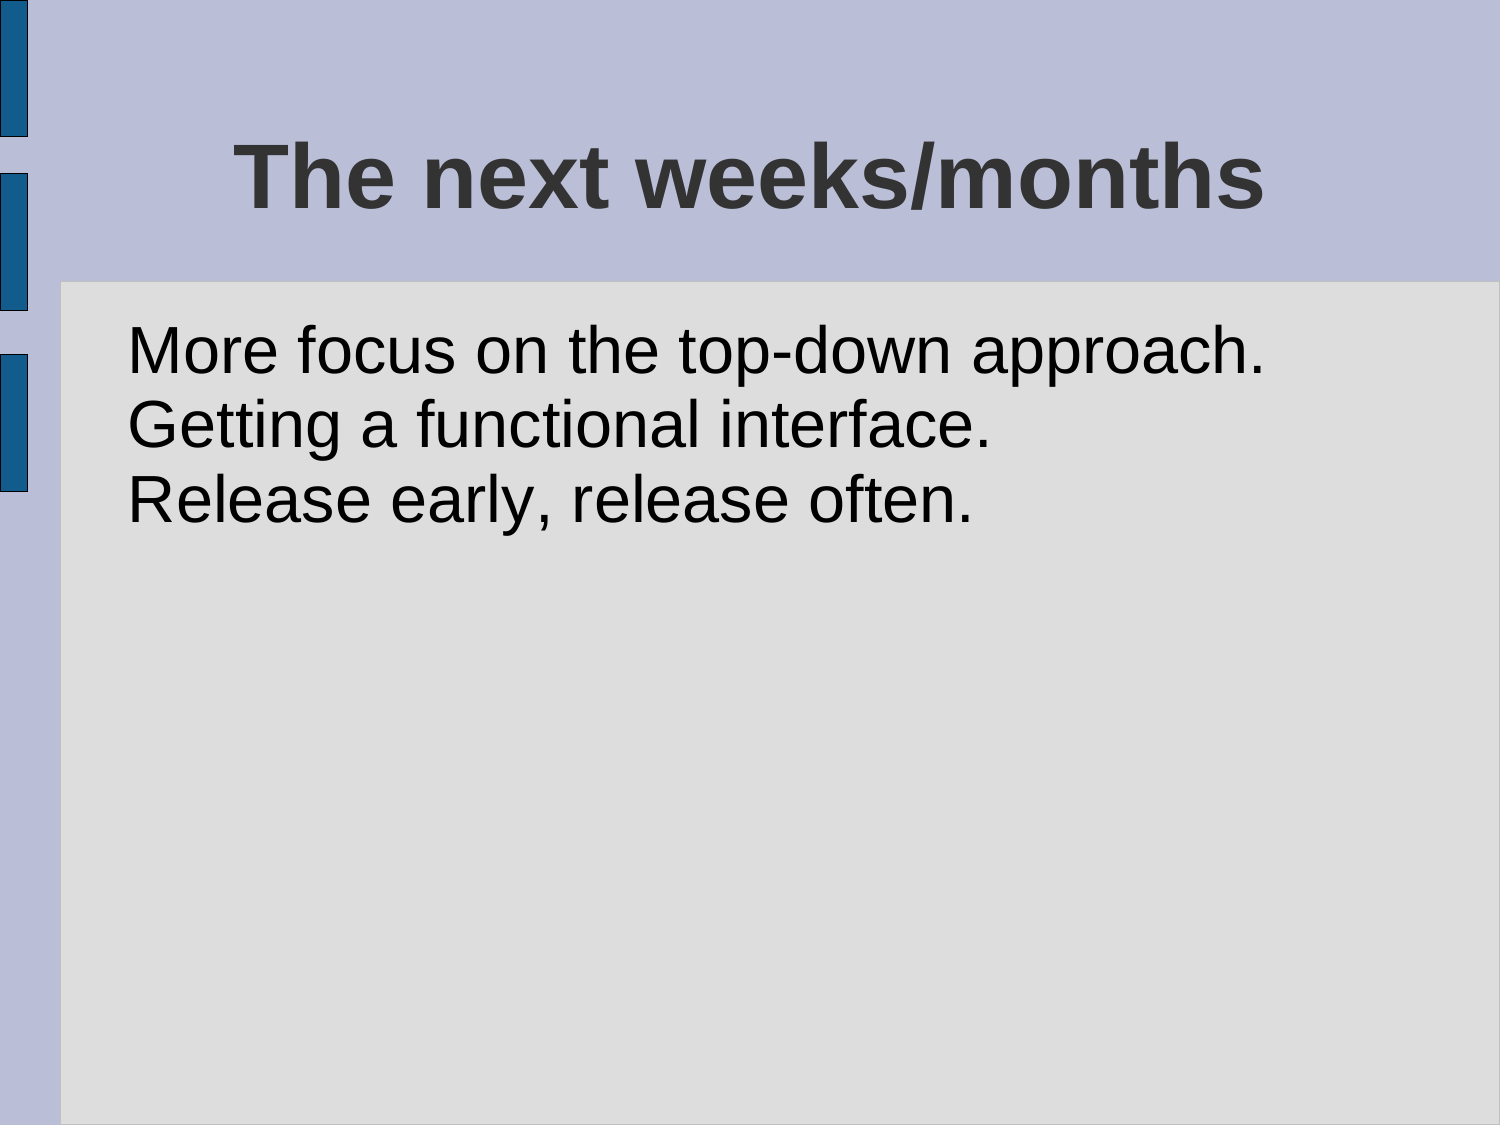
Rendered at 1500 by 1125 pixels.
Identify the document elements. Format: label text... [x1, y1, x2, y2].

title The next weeks/months [110, 82, 1392, 271]
list More focus on the top-down approach. Getting a functional interface. Release early, release often. [110, 312, 1392, 1022]
